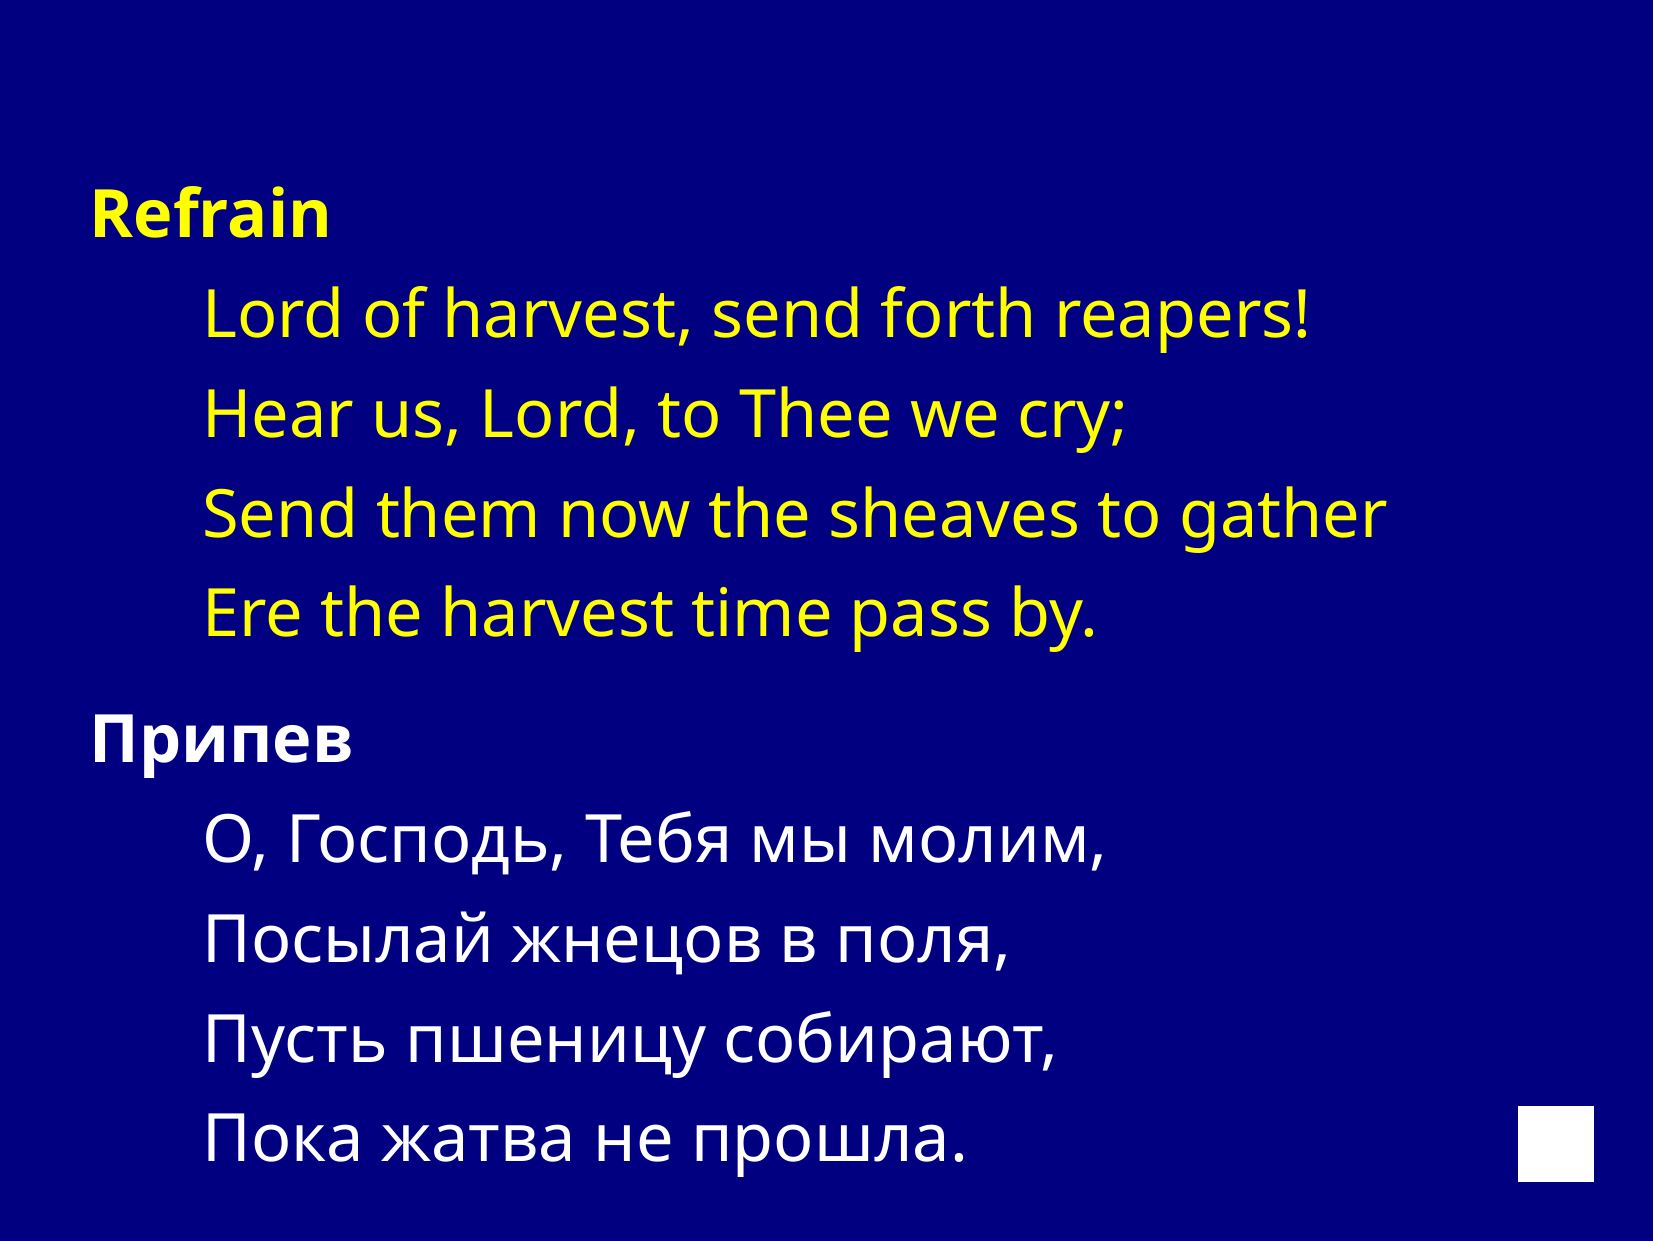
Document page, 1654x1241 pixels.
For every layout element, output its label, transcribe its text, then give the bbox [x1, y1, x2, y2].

text_box [1518, 1106, 1594, 1182]
text_box Припев О, Господь, Тебя мы молим, Посылай жнецов в поля, Пусть пшеницу собирают, Пока жатва не прошла. [75, 675, 1576, 1163]
text_box Refrain Lord of harvest, send forth reapers! Hear us, Lord, to Thee we cry; Send them now the sheaves to gather Ere the harvest time pass by. [75, 150, 1576, 638]
